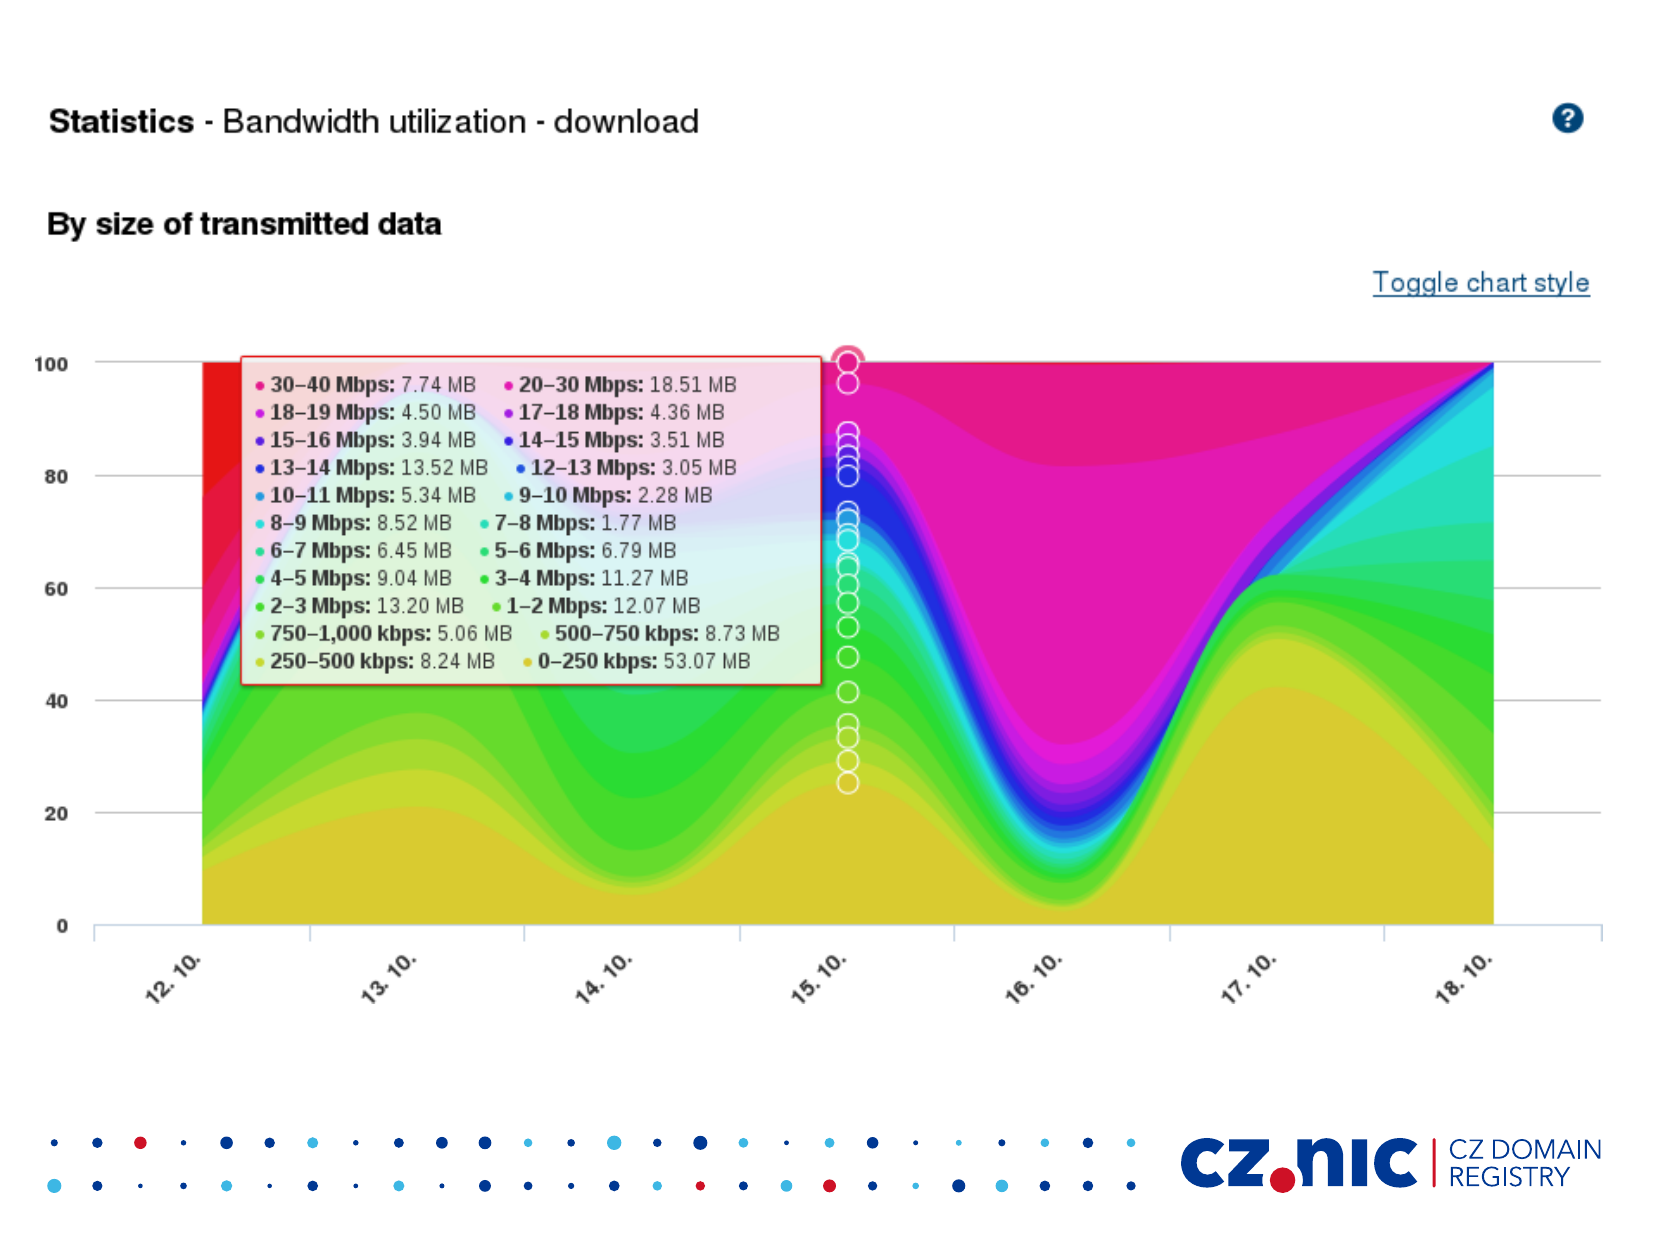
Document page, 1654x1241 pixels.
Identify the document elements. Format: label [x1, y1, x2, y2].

picture [35, 102, 1603, 1004]
